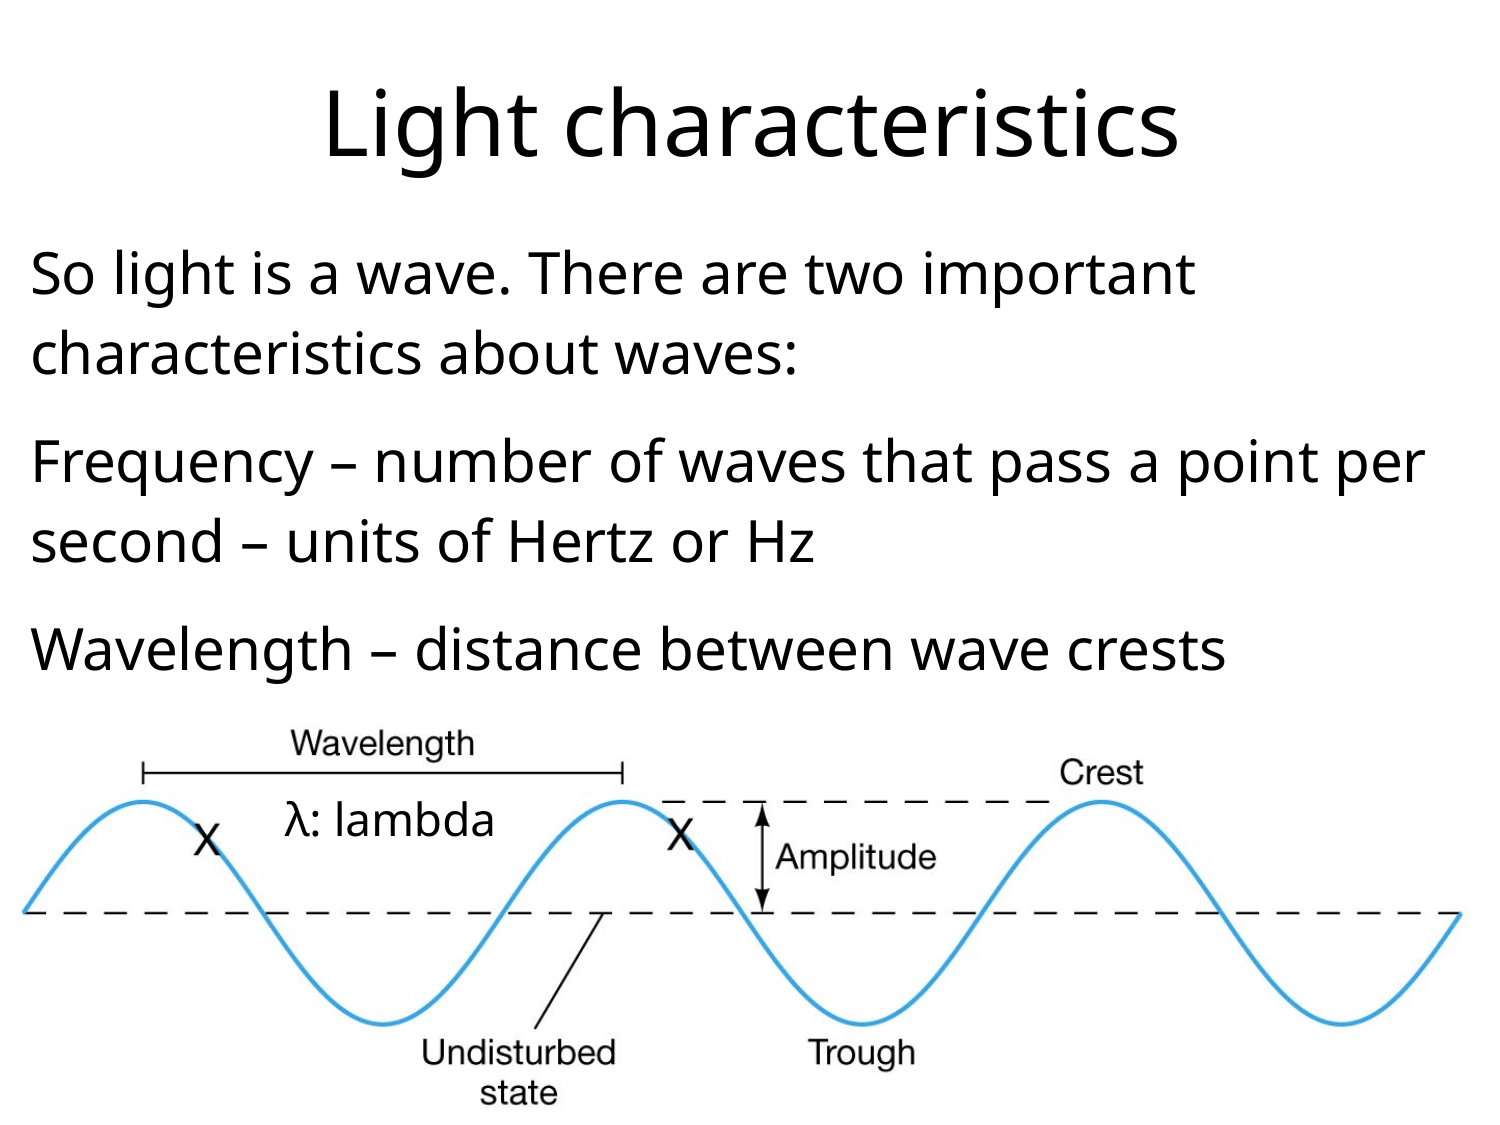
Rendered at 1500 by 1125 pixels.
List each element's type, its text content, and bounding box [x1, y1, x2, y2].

text_box λ: lambda [270, 780, 796, 849]
picture [15, 725, 1471, 1125]
title Light characteristics [33, 27, 1471, 215]
list So light is a wave. There are two important characteristics about waves: Frequency – number of waves that pass a point per second – units of Hertz or Hz Wavelength – distance between wave crests [30, 232, 1471, 725]
